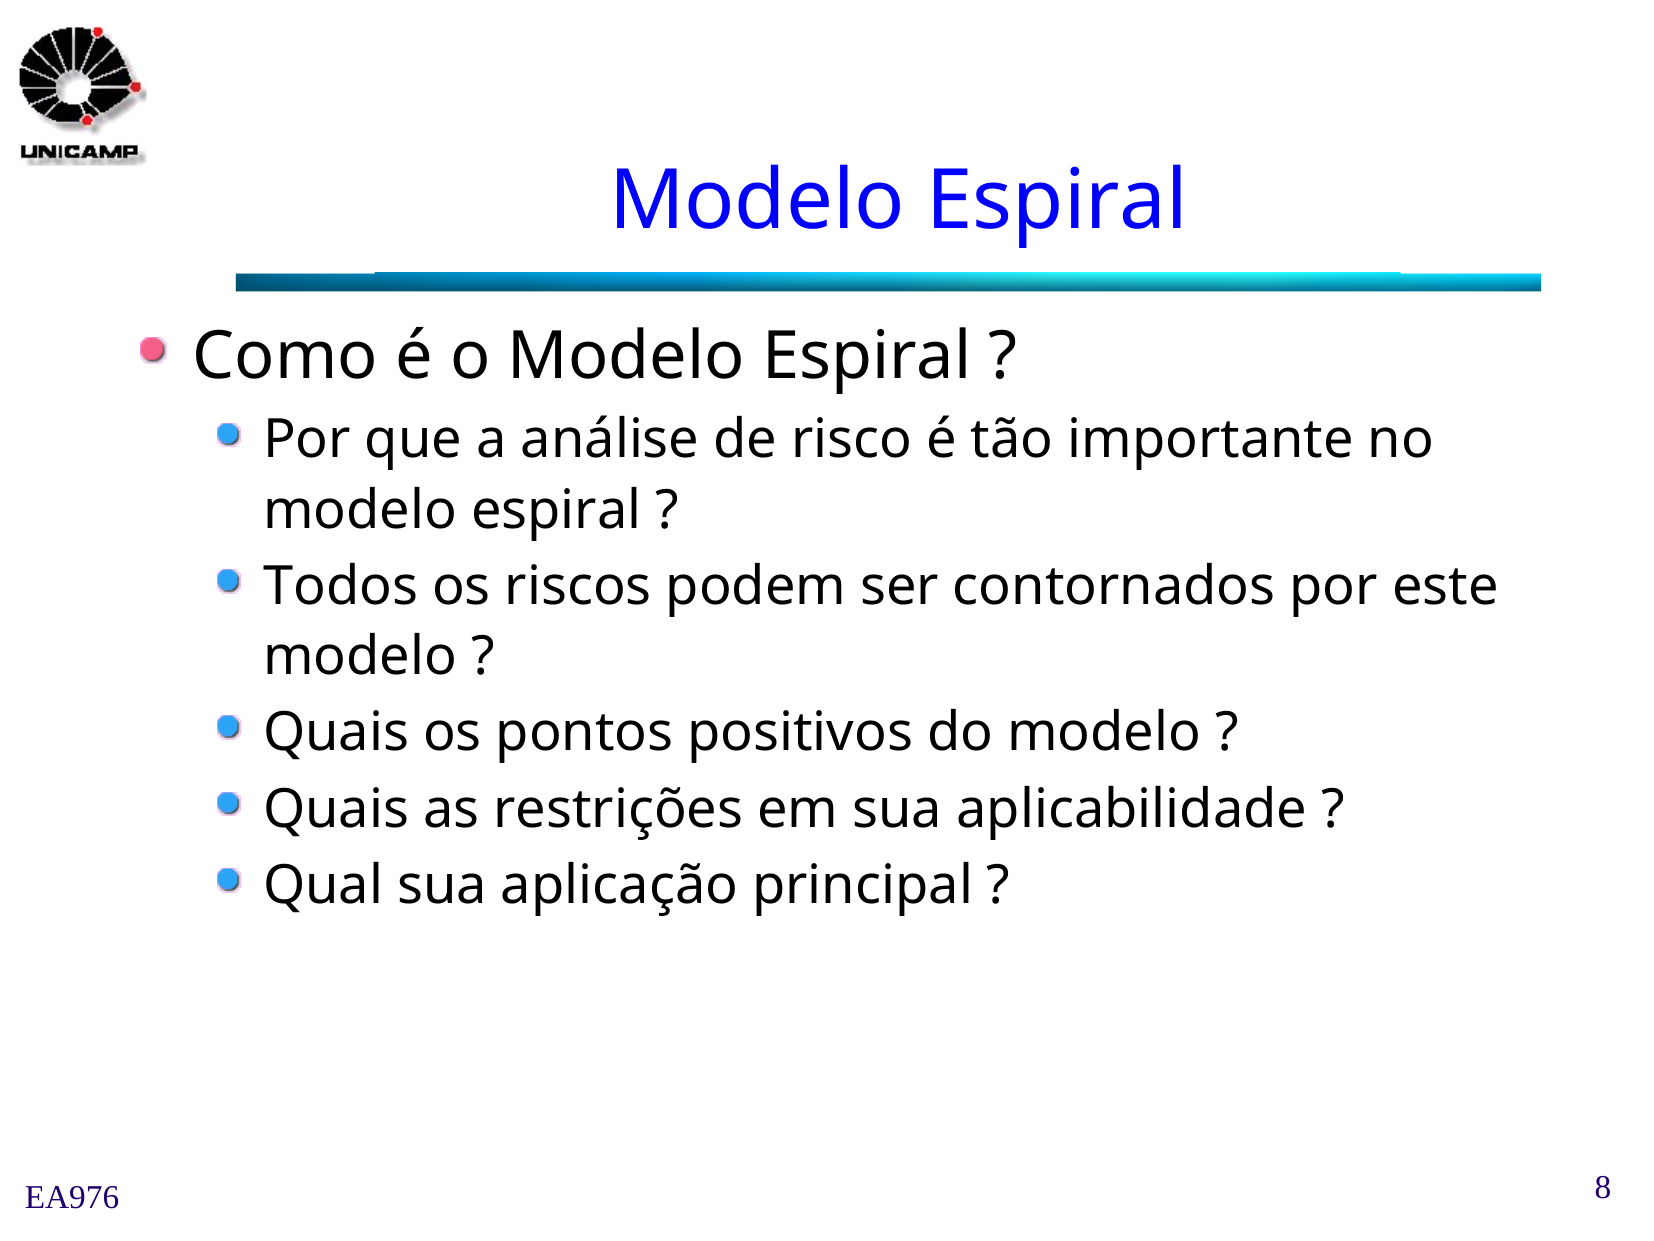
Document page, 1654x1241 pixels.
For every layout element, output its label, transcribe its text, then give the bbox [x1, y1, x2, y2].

title Modelo Espiral [264, 57, 1534, 250]
list Como é o Modelo Espiral ? Por que a análise de risco é tão importante no modelo espiral ? Todos os riscos podem ser contornados por este modelo ? Quais os pontos positivos do modelo ? Quais as restrições em sua aplicabilidade ? Qual sua aplicação principal ? [121, 309, 1534, 1182]
picture [125, 272, 1654, 295]
